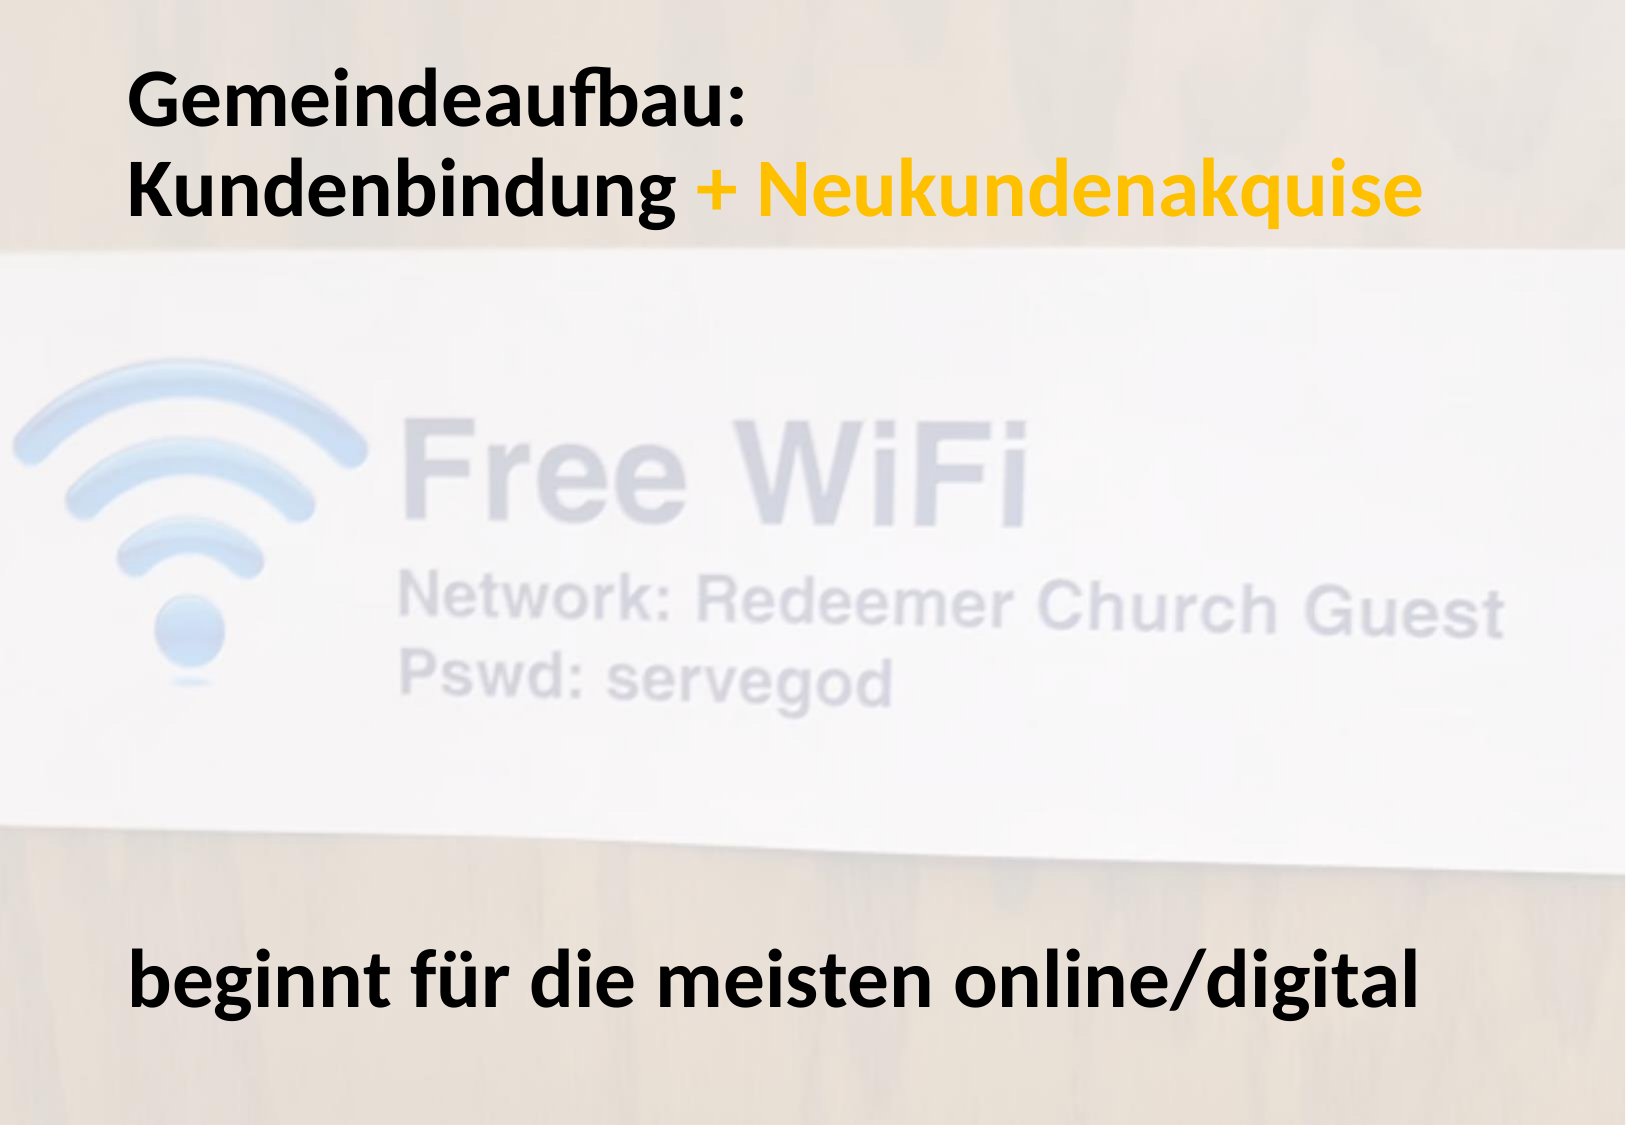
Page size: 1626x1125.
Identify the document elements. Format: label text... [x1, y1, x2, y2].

title Gemeindeaufbau: Kundenbindung + Neukundenakquise [127, 54, 1509, 279]
text_box beginnt für die meisten online/digital [127, 846, 1509, 1070]
picture [0, 0, 1626, 1125]
